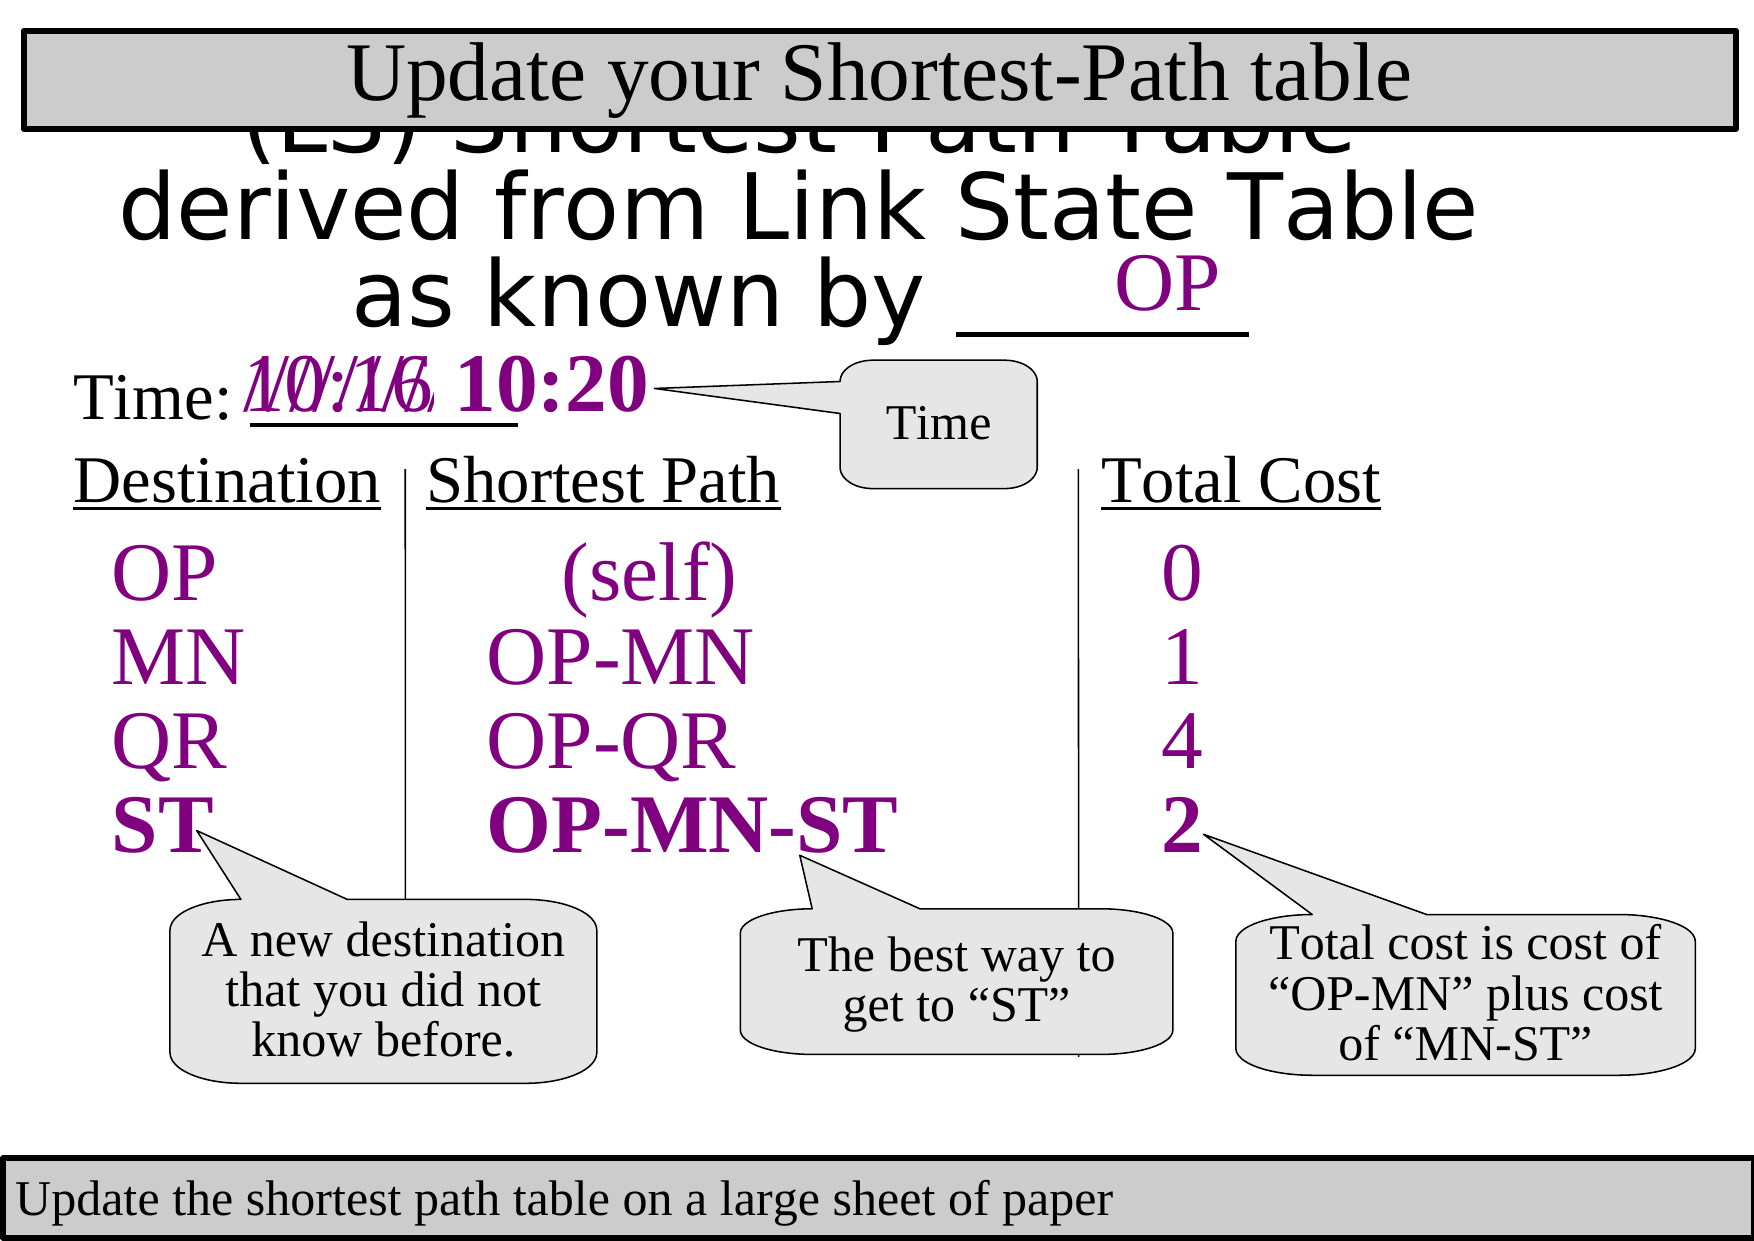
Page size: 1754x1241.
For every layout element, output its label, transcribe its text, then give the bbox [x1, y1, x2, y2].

title (LS) Shortest-Path Table derived from Link State Table as known by [40, 129, 1560, 364]
text_box 10:16 10:20 [622, 360, 634, 408]
text_box 10:16 10:20 [243, 339, 645, 433]
text_box Update the shortest path table on a large sheet of paper [3, 1158, 1754, 1238]
text_box The best way to get to “ST” [740, 855, 1173, 1055]
text_box OP (self) 0 MN OP-MN 1 QR OP-QR 4 ST OP-MN-ST 2 [111, 533, 1644, 962]
text_box Update your Shortest-Path table [23, 30, 1736, 129]
text_box Time: Destination Shortest Path Total Cost [58, 357, 1465, 1103]
text_box A new destination that you did not know before. [169, 830, 597, 1084]
text_box Total cost is cost of “OP-MN” plus cost of “MN-ST” [1203, 834, 1696, 1076]
text_box OP [1114, 243, 1230, 337]
text_box Time [654, 360, 1038, 489]
